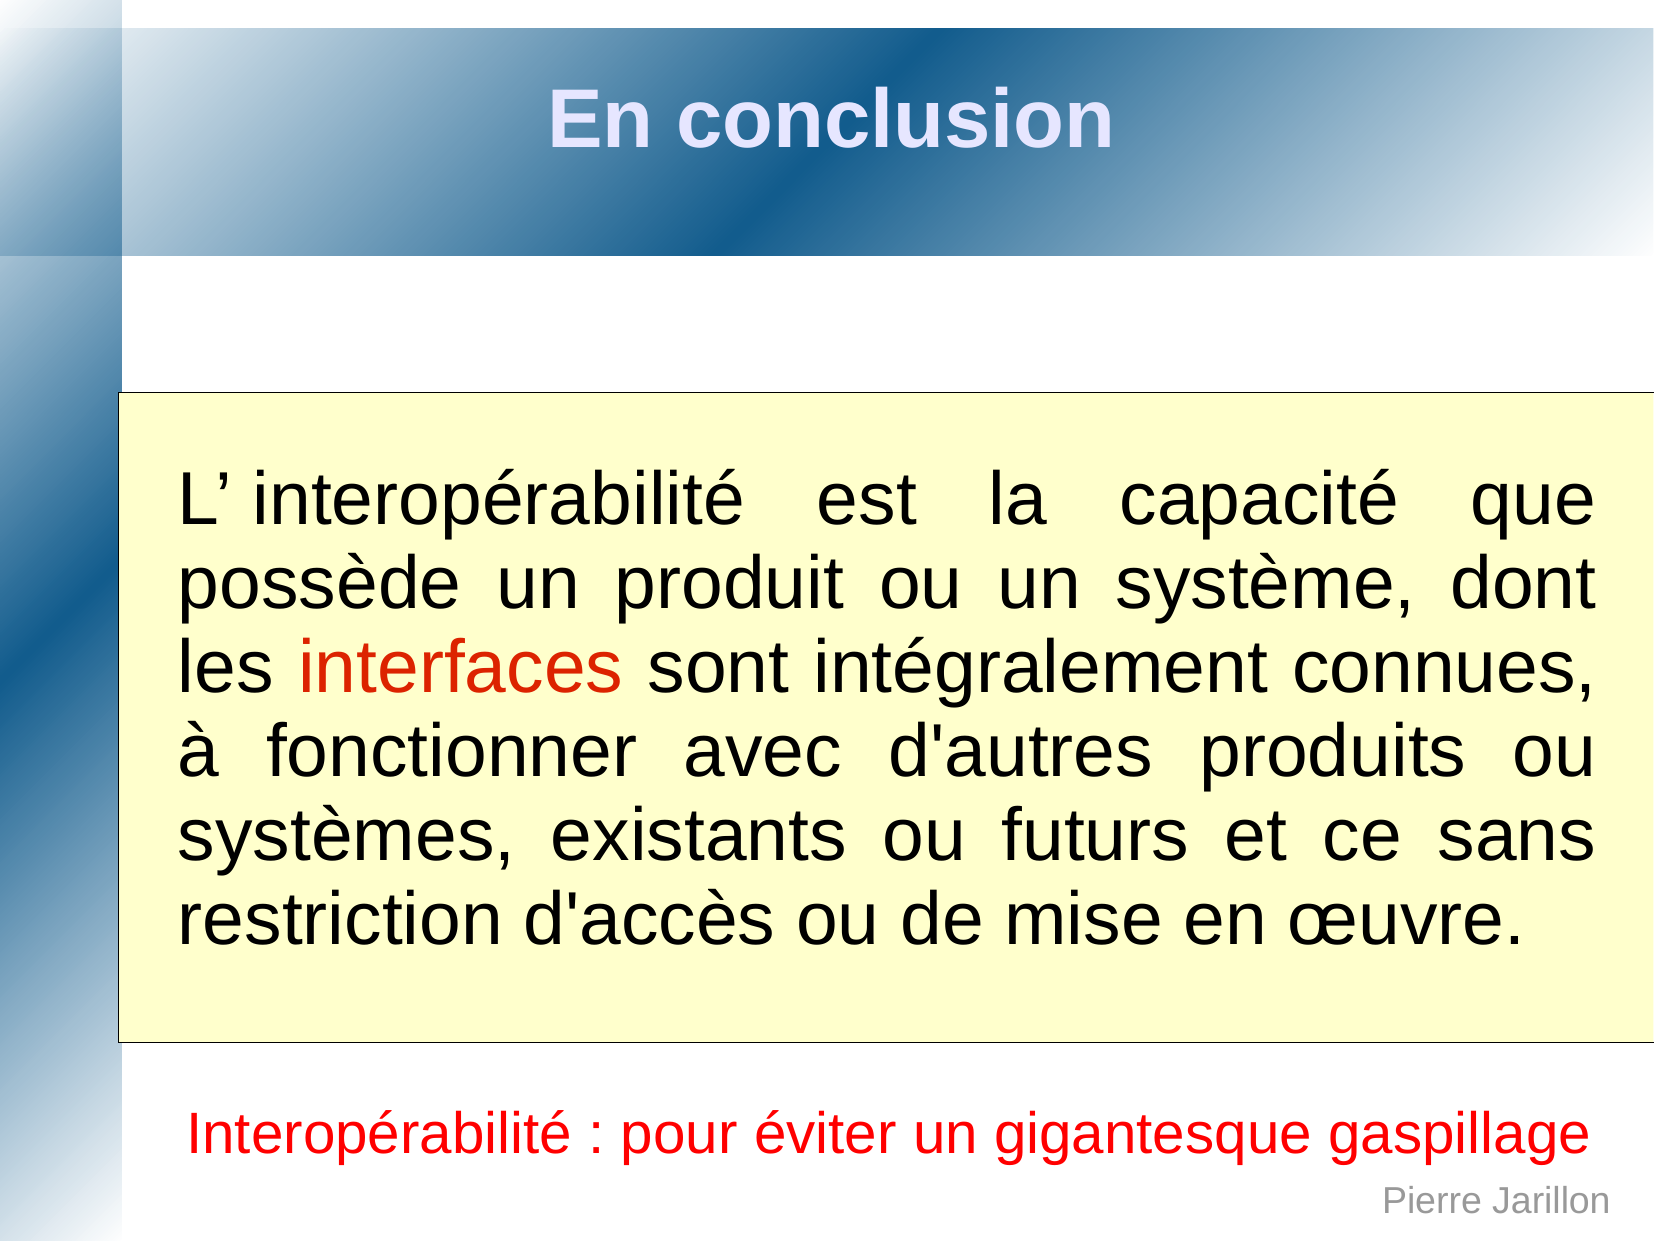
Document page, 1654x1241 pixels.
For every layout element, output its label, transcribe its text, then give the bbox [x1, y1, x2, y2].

text_box L’ interopérabilité est la capacité que possède un produit ou un système, dont les interfaces sont intégralement connues, à fonctionner avec d'autres produits ou systèmes, existants ou futurs et ce sans restriction d'accès ou de mise en œuvre. [163, 449, 1613, 975]
title En conclusion [125, 71, 1538, 165]
text_box [118, 392, 1654, 1043]
text_box Interopérabilité : pour éviter un gigantesque gaspillage [126, 1093, 1654, 1174]
